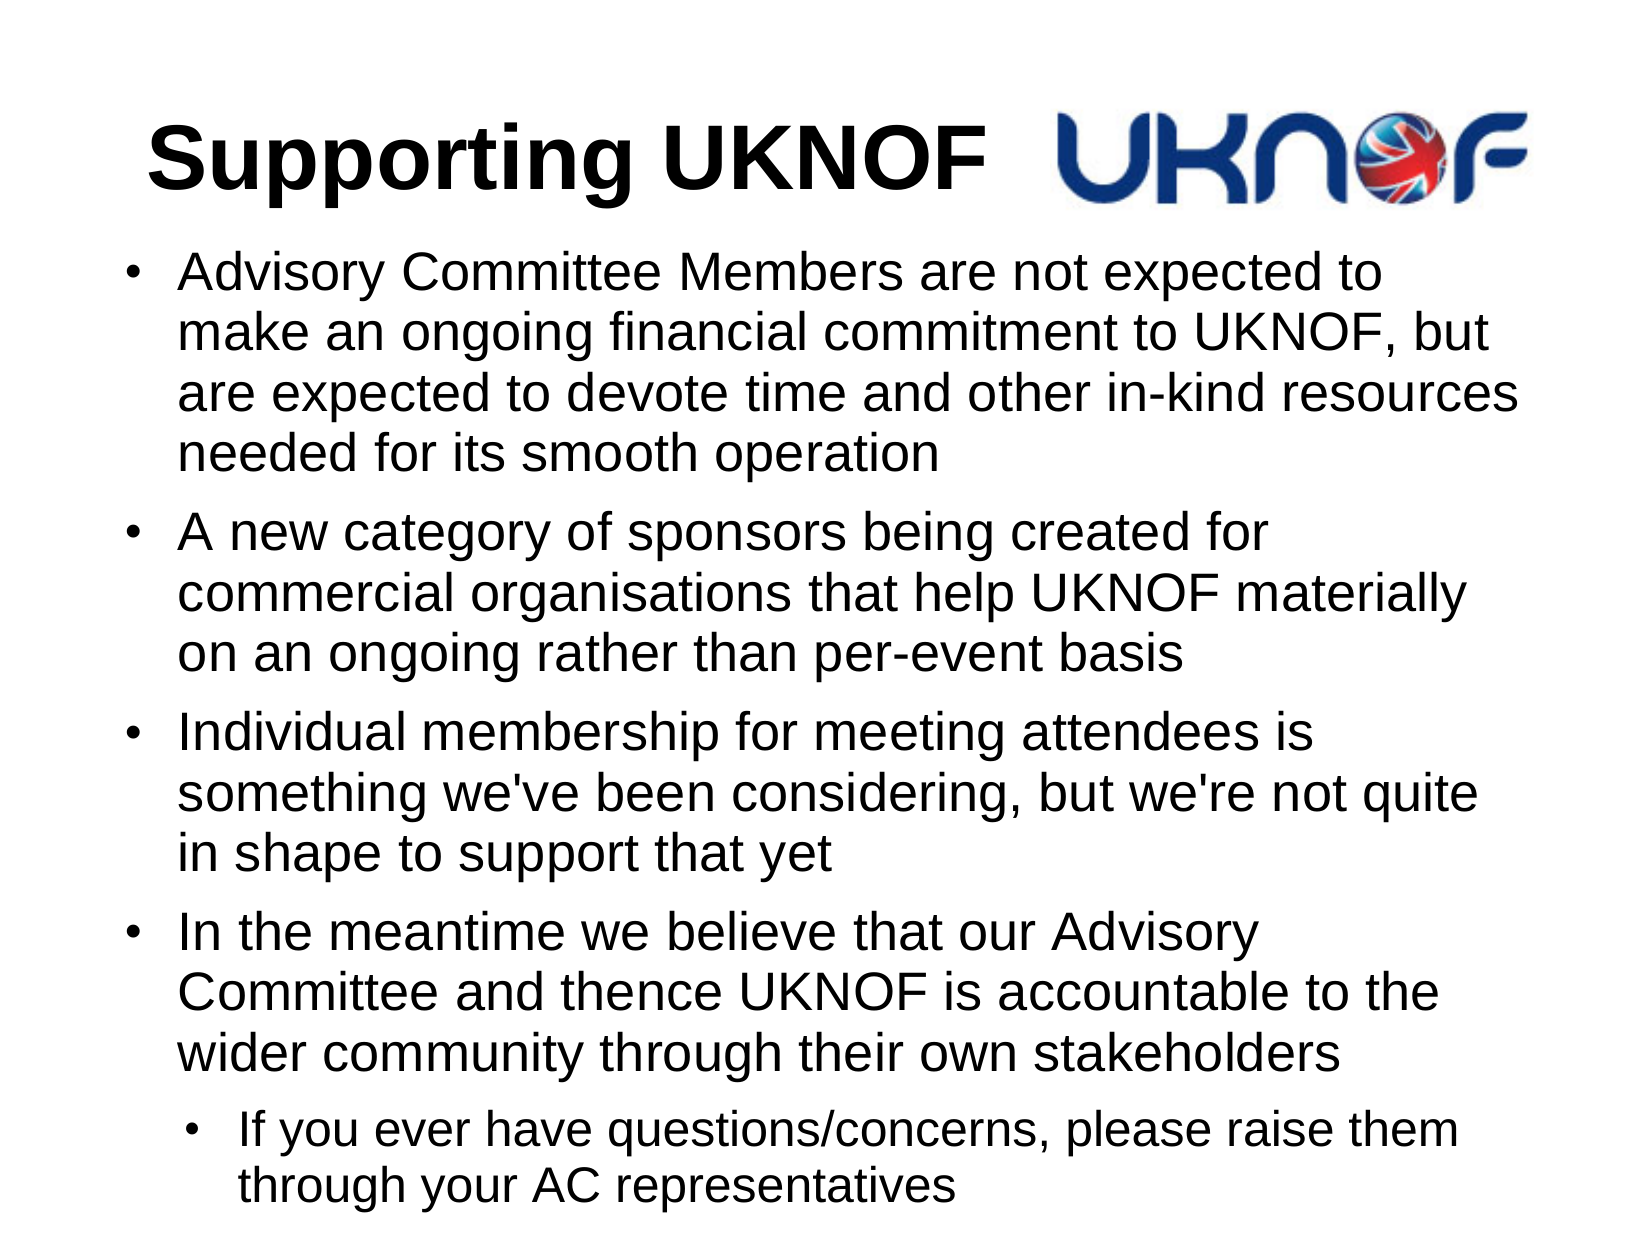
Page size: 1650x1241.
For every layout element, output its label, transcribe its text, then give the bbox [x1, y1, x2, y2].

title Supporting UKNOF [123, 37, 1013, 241]
list Advisory Committee Members are not expected to make an ongoing financial commitment to UKNOF, but are expected to devote time and other in-kind resources needed for its smooth operation A new category of sponsors being created for commercial organisations that help UKNOF materially on an ongoing rather than per-event basis Individual membership for meeting attendees is something we've been considering, but we're not quite in shape to support that yet In the meantime we believe that our Advisory Committee and thence UKNOF is accountable to the wider community through their own stakeholders If you ever have questions/concerns, please raise them through your AC representatives [123, 241, 1524, 1241]
picture [1050, 93, 1536, 225]
